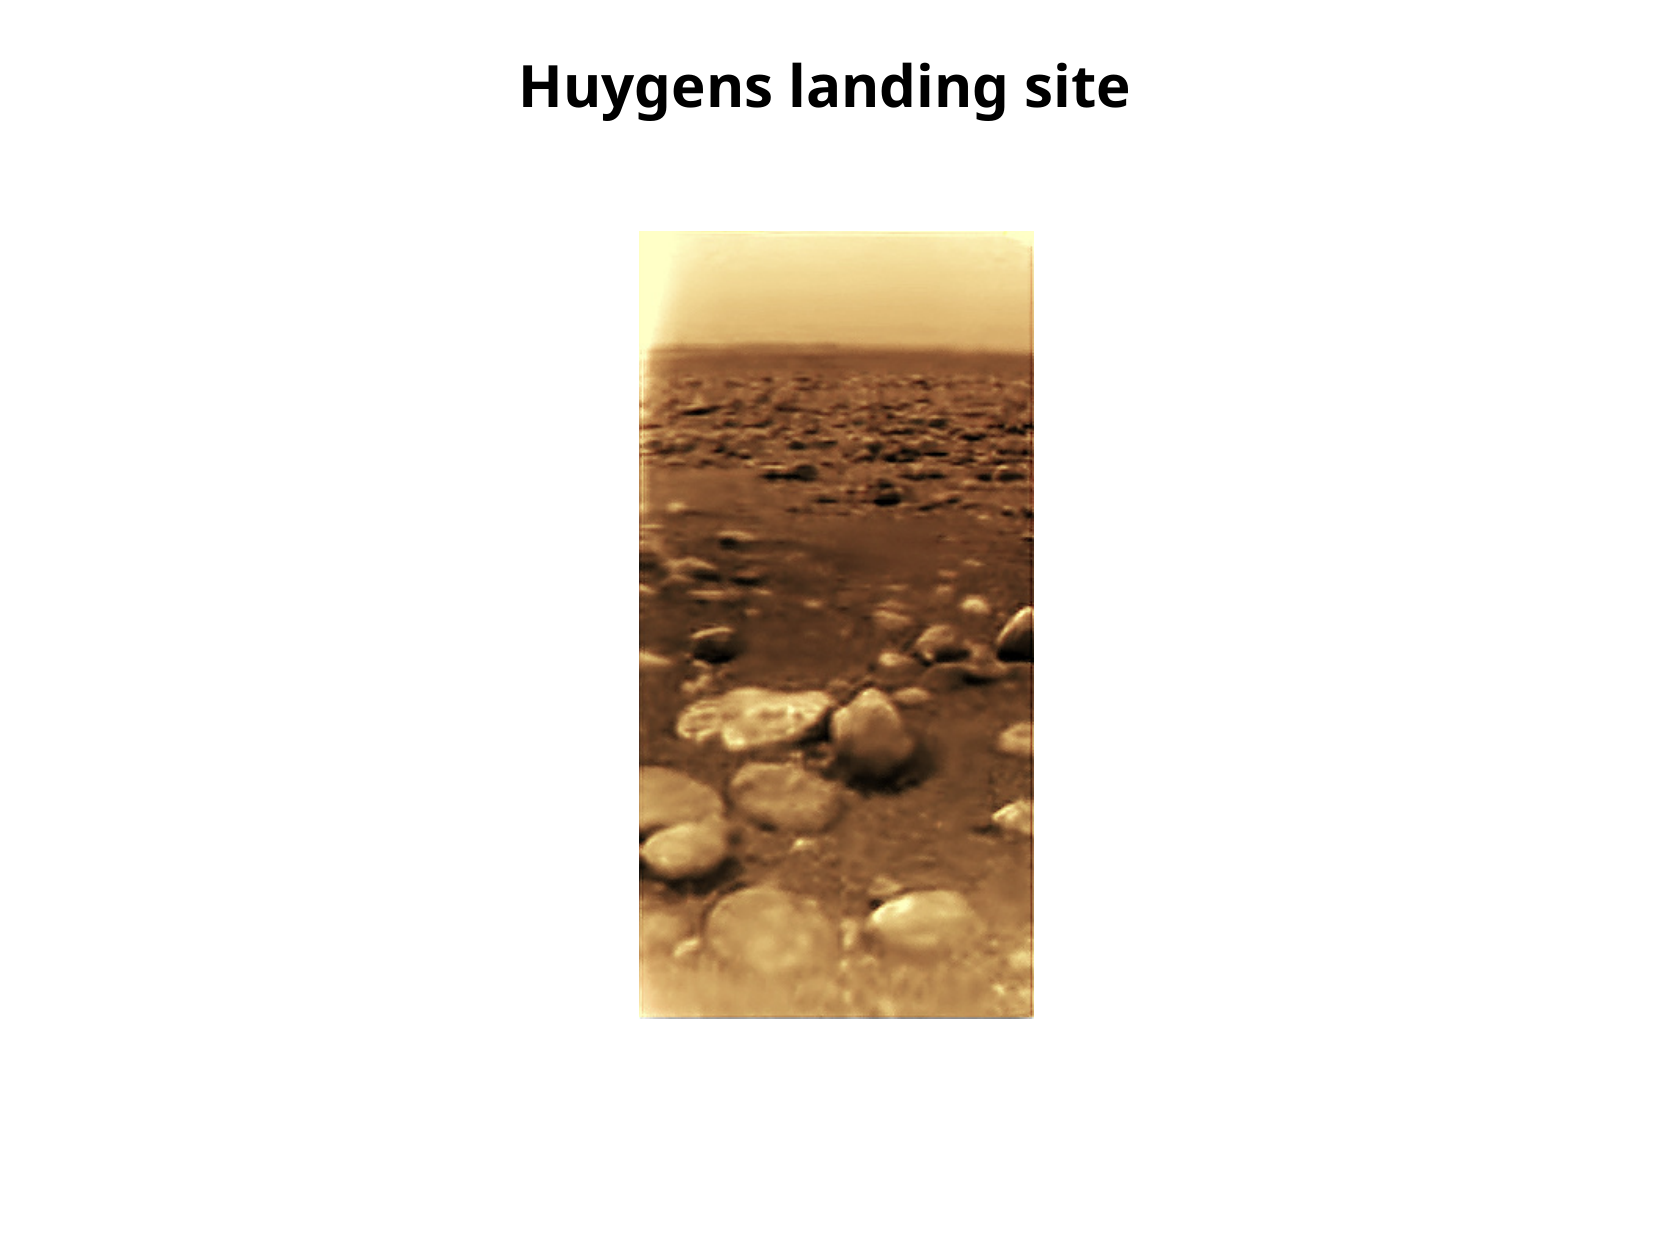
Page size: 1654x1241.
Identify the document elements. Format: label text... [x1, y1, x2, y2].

picture [639, 231, 1034, 1019]
text_box Huygens landing site [262, 37, 1388, 134]
